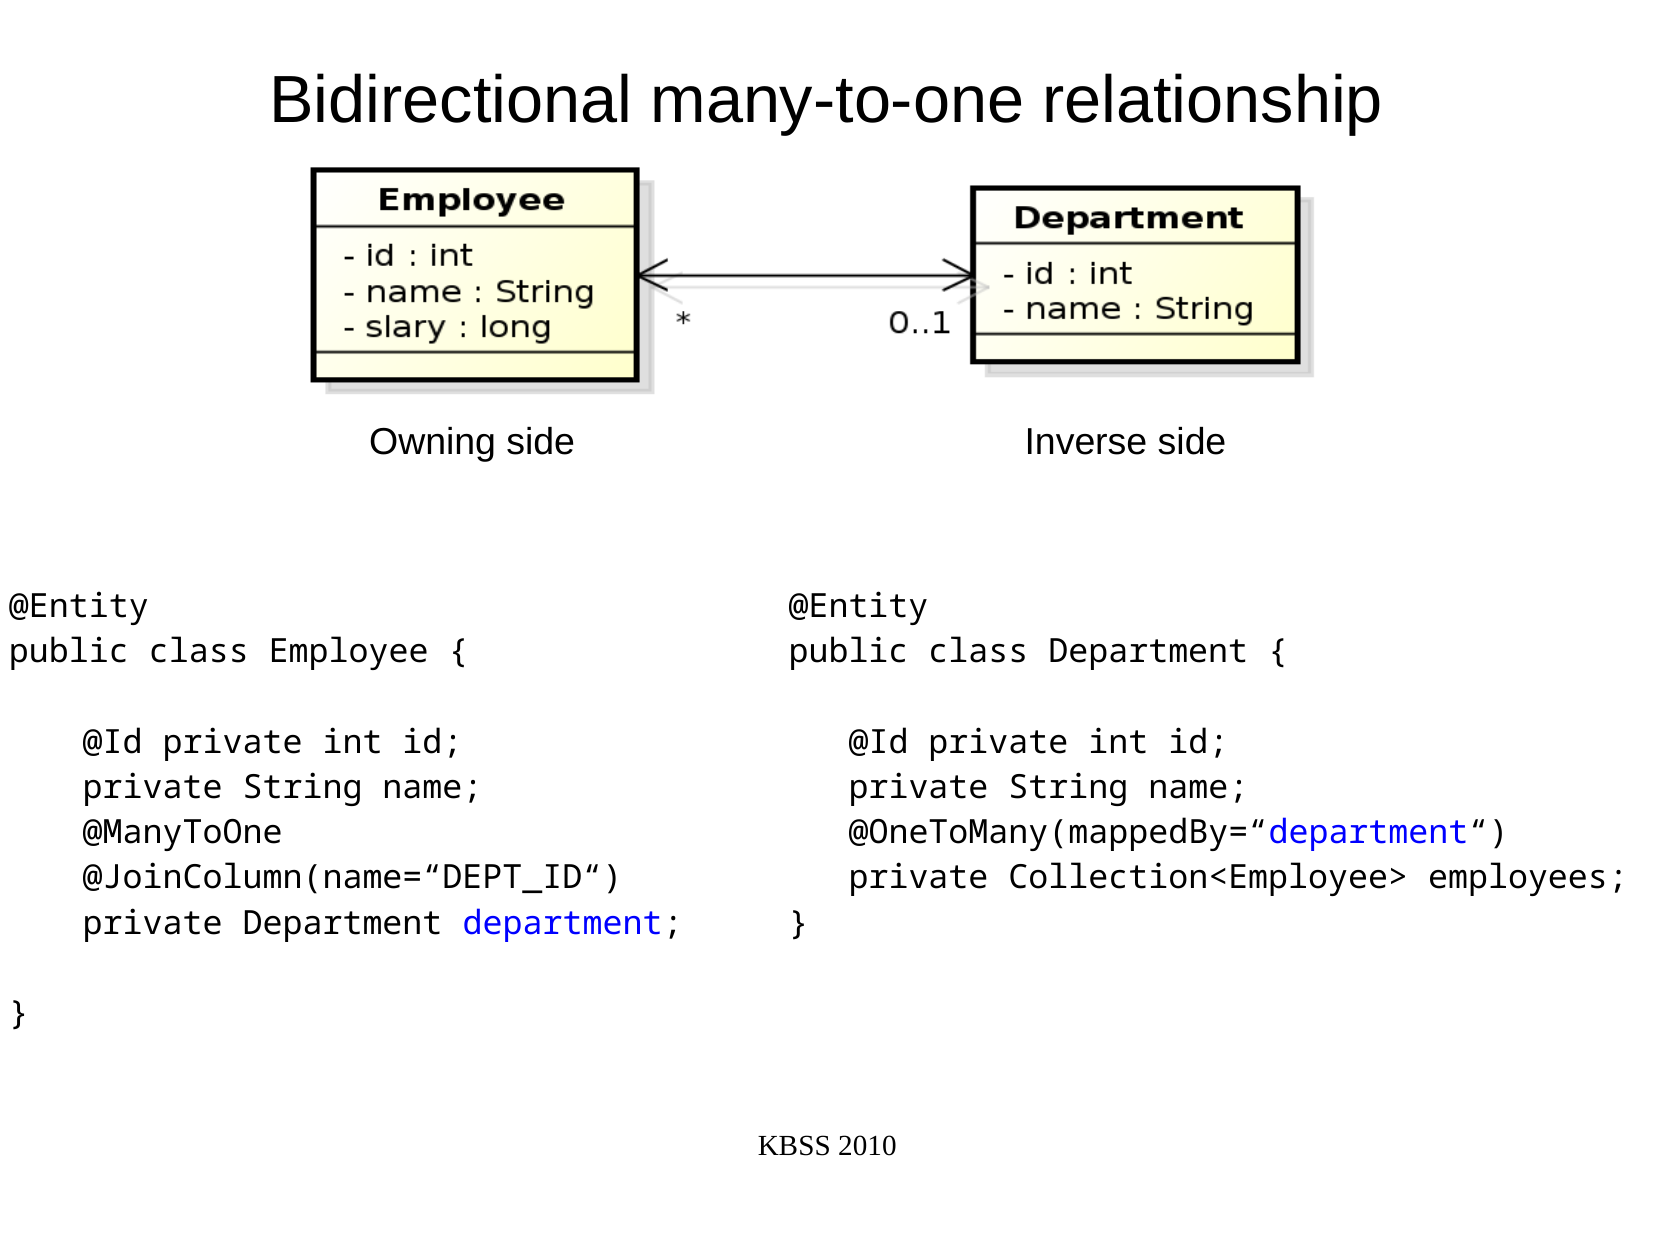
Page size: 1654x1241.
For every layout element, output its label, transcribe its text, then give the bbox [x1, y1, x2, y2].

text_box Inverse side [1009, 413, 1242, 471]
title Bidirectional many-to-one relationship [82, 3, 1571, 196]
text_box Owning side [354, 413, 589, 471]
text_box @Entity public class Department { @Id private int id; private String name; @OneToMany(mappedBy=“department“) private Collection<Employee> employees; } [773, 574, 1654, 938]
picture [299, 160, 1353, 402]
text_box @Entity public class Employee { @Id private int id; private String name; @ManyToOne @JoinColumn(name=“DEPT_ID“) private Department department; } [0, 574, 768, 1034]
